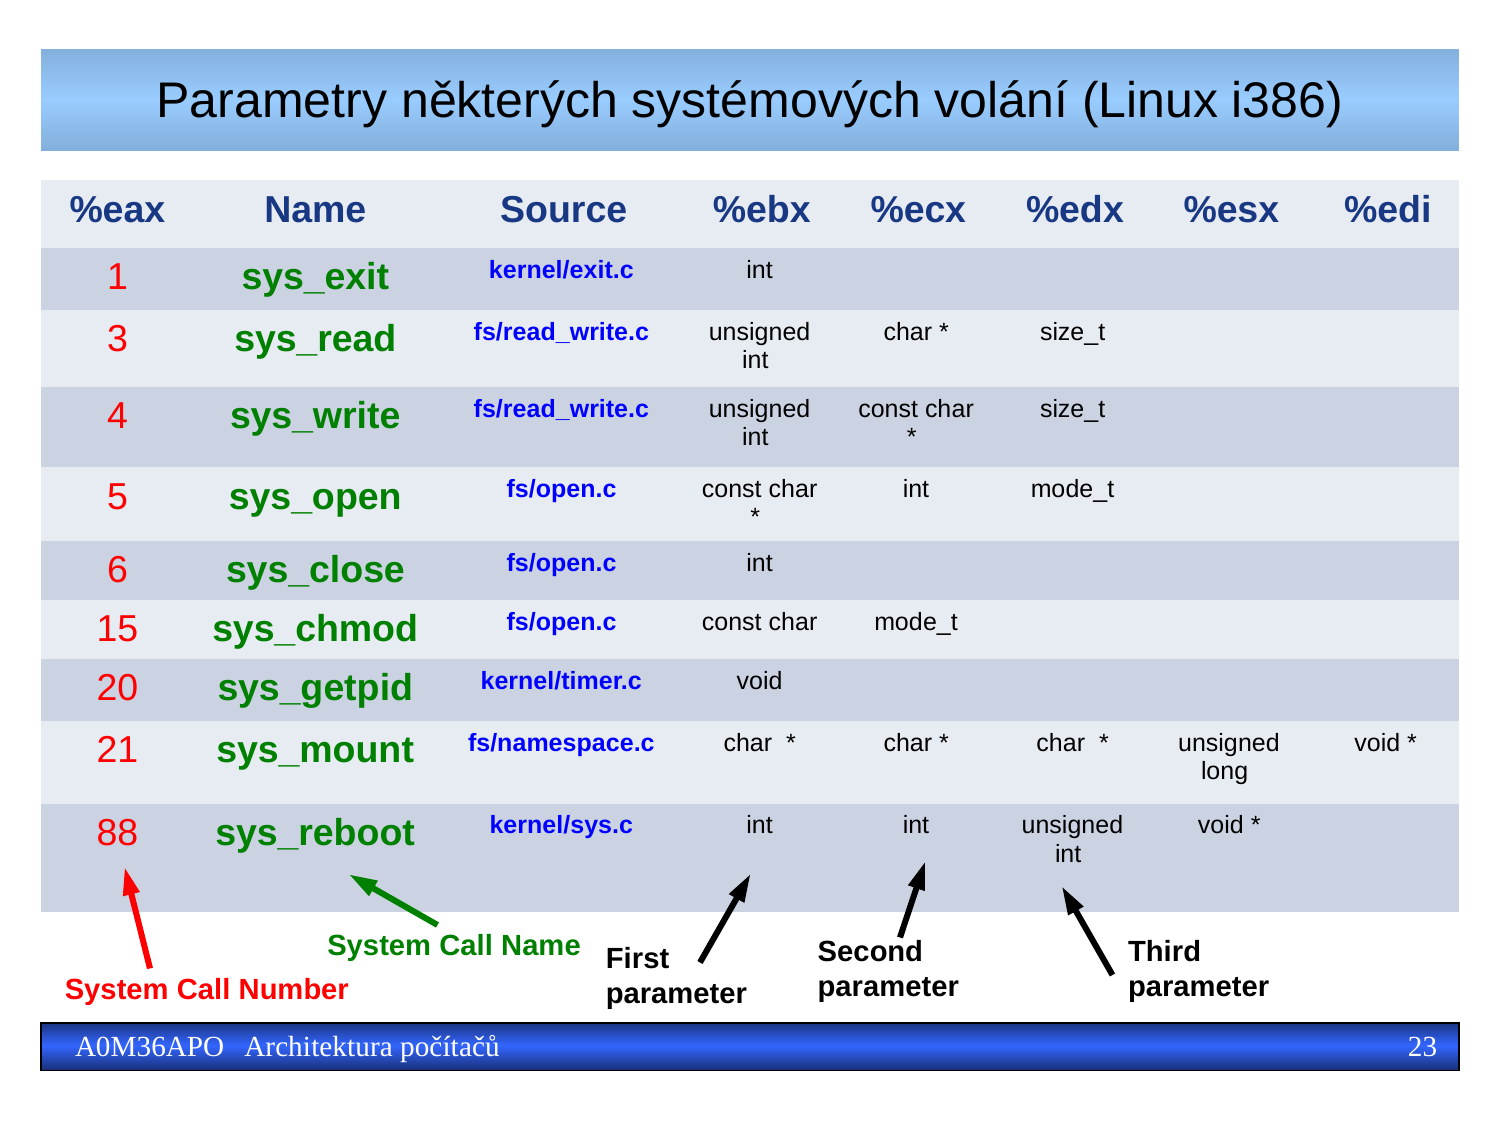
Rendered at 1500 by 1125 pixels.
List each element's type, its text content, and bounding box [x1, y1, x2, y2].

table_cell 6 [41, 541, 180, 600]
table_cell [990, 659, 1146, 721]
table_cell [1146, 600, 1303, 659]
table_cell fs/namespace.c [437, 721, 677, 804]
table_cell sys_read [180, 310, 437, 387]
table_cell char * [834, 721, 990, 804]
table_cell [1146, 467, 1303, 541]
table_cell unsigned int [677, 310, 834, 387]
table_cell kernel/timer.c [437, 659, 677, 721]
table_cell sys_getpid [180, 659, 437, 721]
table_cell [834, 541, 990, 600]
table_cell [1146, 310, 1303, 387]
table_cell mode_t [990, 467, 1146, 541]
table_cell 3 [41, 310, 180, 387]
table_cell kernel/sys.c [437, 804, 677, 912]
table_cell const char * [677, 467, 834, 541]
table_cell [1303, 467, 1459, 541]
table_cell fs/open.c [437, 541, 677, 600]
table_cell size_t [990, 310, 1146, 387]
title Parametry některých systémových volání (Linux i386) [41, 49, 1459, 151]
table_cell void * [1303, 721, 1459, 804]
table_cell [1303, 541, 1459, 600]
table_cell [834, 248, 990, 310]
table_header %ebx [677, 180, 834, 248]
table_cell [834, 659, 990, 721]
table_cell void [677, 659, 834, 721]
table_cell [1303, 659, 1459, 721]
table_cell [1303, 248, 1459, 310]
table_header Source [437, 180, 677, 248]
table_header Name [180, 180, 437, 248]
table_cell 1 [41, 248, 180, 310]
table_cell char * [834, 310, 990, 387]
table_cell [1303, 600, 1459, 659]
table_cell sys_chmod [180, 600, 437, 659]
table_cell sys_open [180, 467, 437, 541]
table_header %edx [990, 180, 1146, 248]
text_box First parameter [591, 931, 826, 1017]
table_cell [990, 541, 1146, 600]
table_cell unsigned int [990, 804, 1146, 912]
table_header %ecx [834, 180, 990, 248]
text_box System Call Name [312, 918, 597, 969]
table_cell int [677, 804, 834, 912]
table_cell int [834, 804, 990, 912]
table_cell [1146, 541, 1303, 600]
text_box System Call Number [49, 962, 381, 1013]
table_cell char * [990, 721, 1146, 804]
table_header %edi [1303, 180, 1459, 248]
table_cell 4 [41, 387, 180, 467]
table_header %esx [1146, 180, 1303, 248]
table_cell 21 [41, 721, 180, 804]
table_cell fs/read_write.c [437, 387, 677, 467]
table_cell unsigned long [1146, 721, 1303, 804]
table_cell void * [1146, 804, 1303, 912]
table_cell unsigned int [677, 387, 834, 467]
table_cell sys_write [180, 387, 437, 467]
table_cell char * [677, 721, 834, 804]
table_cell int [677, 541, 834, 600]
table_cell [1303, 387, 1459, 467]
table_cell 20 [41, 659, 180, 721]
table_cell mode_t [834, 600, 990, 659]
table_cell [1303, 804, 1459, 912]
text_box Third parameter [1113, 924, 1325, 1011]
table_cell fs/open.c [437, 467, 677, 541]
table_header %eax [41, 180, 180, 248]
table_cell int [677, 248, 834, 310]
table_cell size_t [990, 387, 1146, 467]
table_cell [1146, 387, 1303, 467]
table_cell sys_close [180, 541, 437, 600]
table_cell fs/read_write.c [437, 310, 677, 387]
table_cell const char [677, 600, 834, 659]
table_cell fs/open.c [437, 600, 677, 659]
table_cell [1303, 310, 1459, 387]
table_cell 88 [41, 804, 180, 912]
table_cell [990, 600, 1146, 659]
table_cell [1146, 659, 1303, 721]
table_cell int [834, 467, 990, 541]
table_cell 5 [41, 467, 180, 541]
table_cell 15 [41, 600, 180, 659]
table_cell sys_mount [180, 721, 437, 804]
table_cell [1146, 248, 1303, 310]
table_cell kernel/exit.c [437, 248, 677, 310]
table_cell sys_reboot [180, 804, 437, 912]
table_cell const char * [834, 387, 990, 467]
table_cell sys_exit [180, 248, 437, 310]
text_box Second parameter [802, 924, 1013, 1011]
table_cell [990, 248, 1146, 310]
